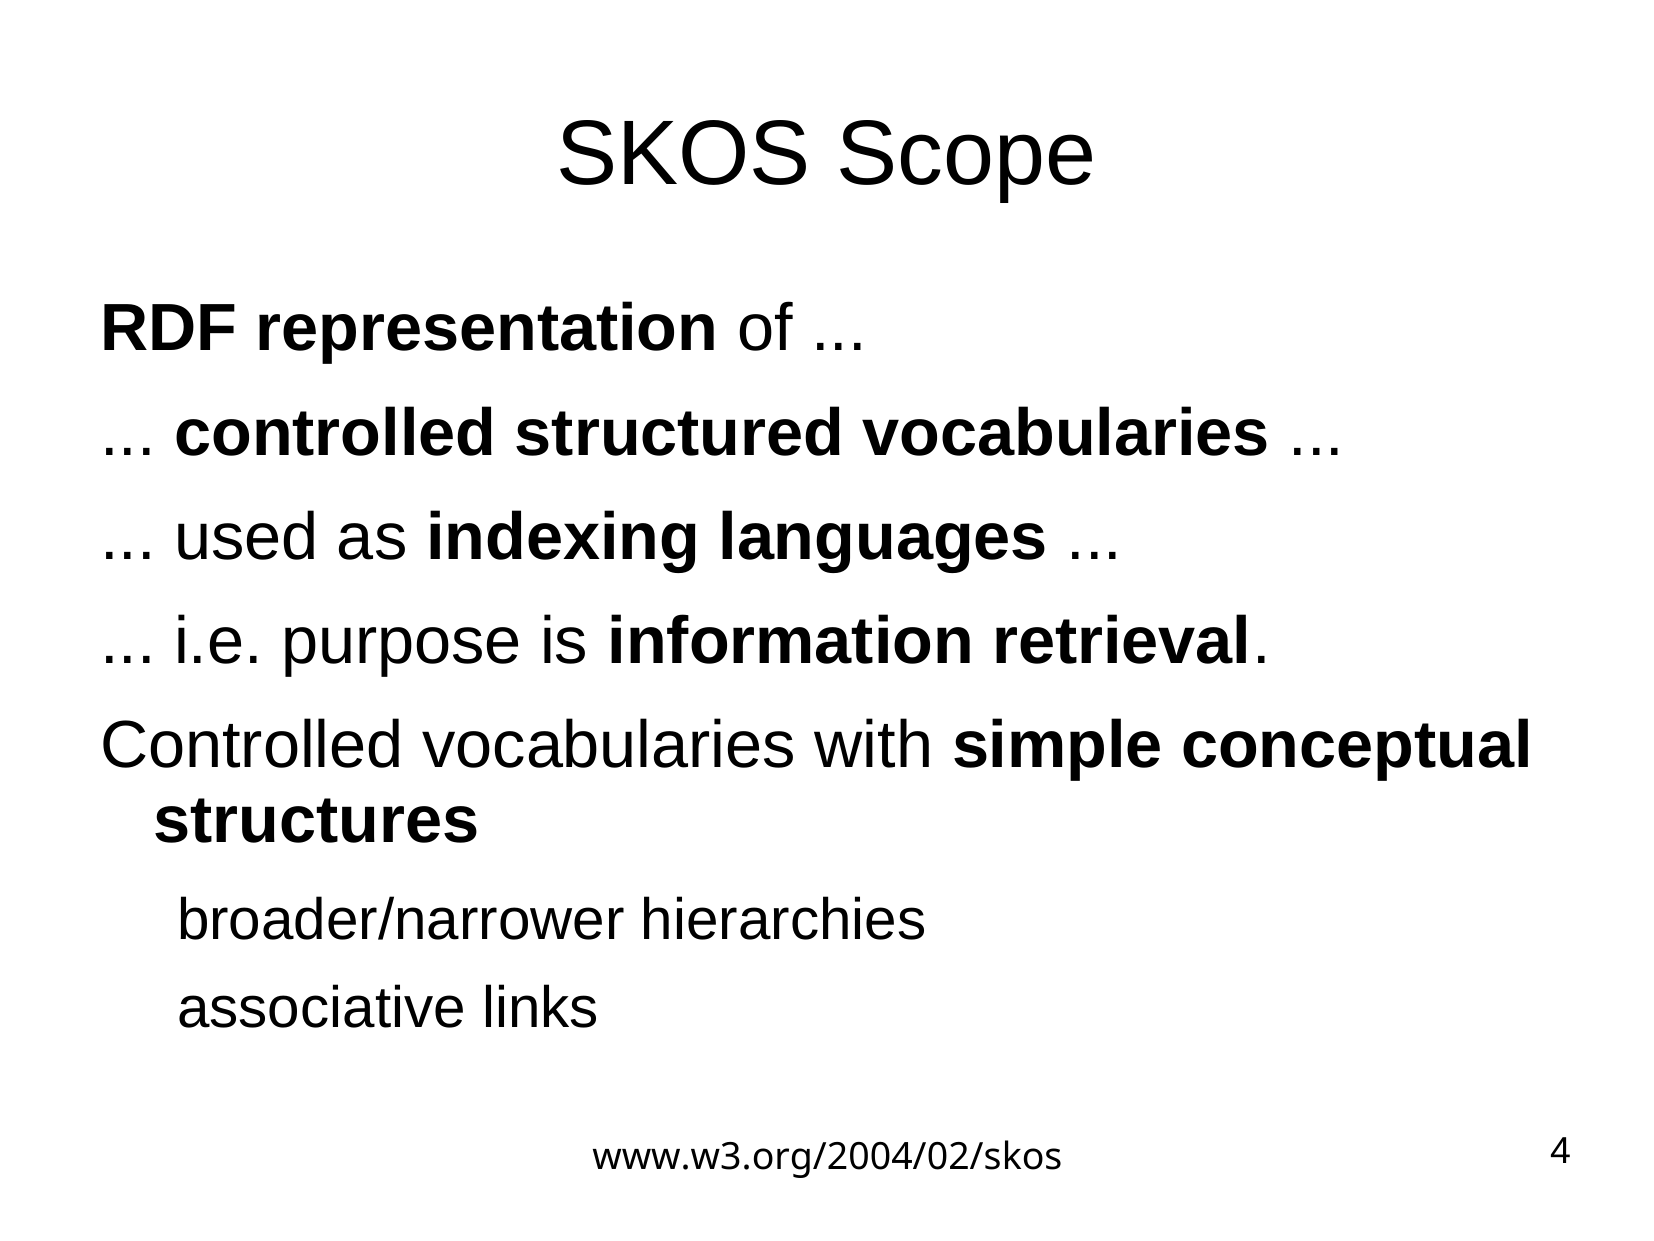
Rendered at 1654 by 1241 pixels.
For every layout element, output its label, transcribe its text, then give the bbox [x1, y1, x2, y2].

title SKOS Scope [82, 49, 1571, 257]
list RDF representation of ... ... controlled structured vocabularies ... ... used as indexing languages ... ... i.e. purpose is information retrieval. Controlled vocabularies with simple conceptual structures broader/narrower hierarchies associative links [82, 290, 1571, 1109]
